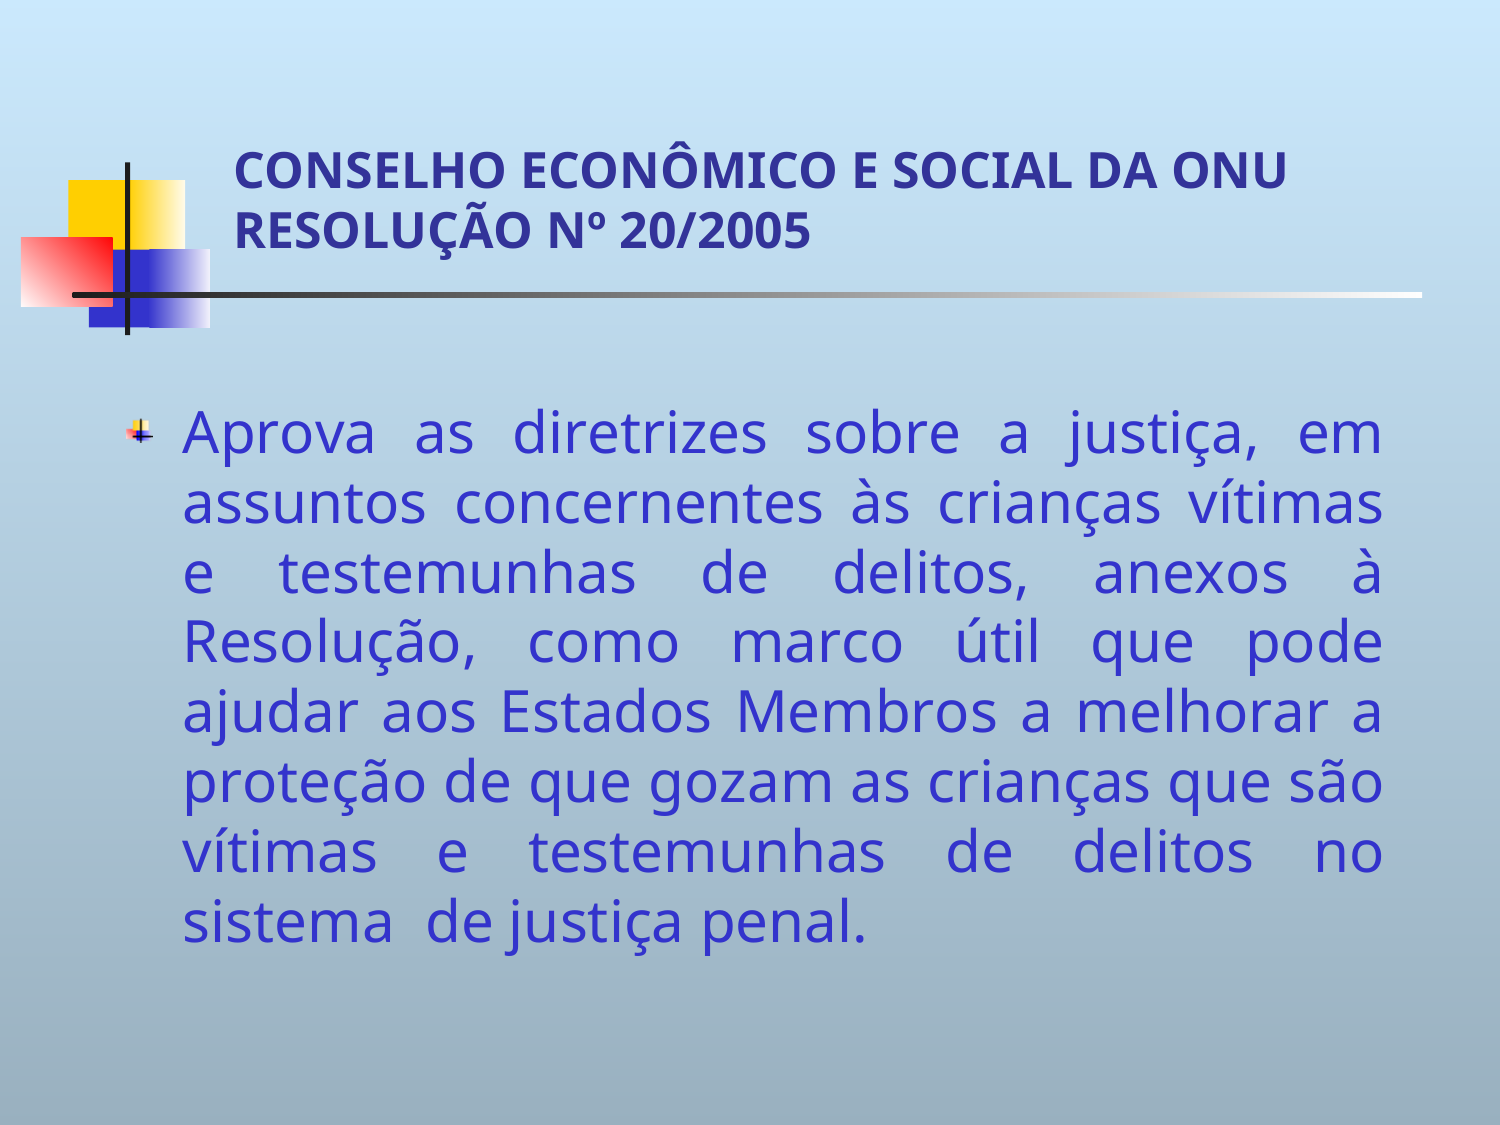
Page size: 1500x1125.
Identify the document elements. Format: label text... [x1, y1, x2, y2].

list Aprova as diretrizes sobre a justiça, em assuntos concernentes às crianças vítimas e testemunhas de delitos, anexos à Resolução, como marco útil que pode ajudar aos Estados Membros a melhorar a proteção de que gozam as crianças que são vítimas e testemunhas de delitos no sistema de justiça penal. [112, 387, 1400, 999]
title CONSELHO ECONÔMICO E SOCIAL DA ONU RESOLUÇÃO Nº 20/2005 [218, 113, 1447, 327]
